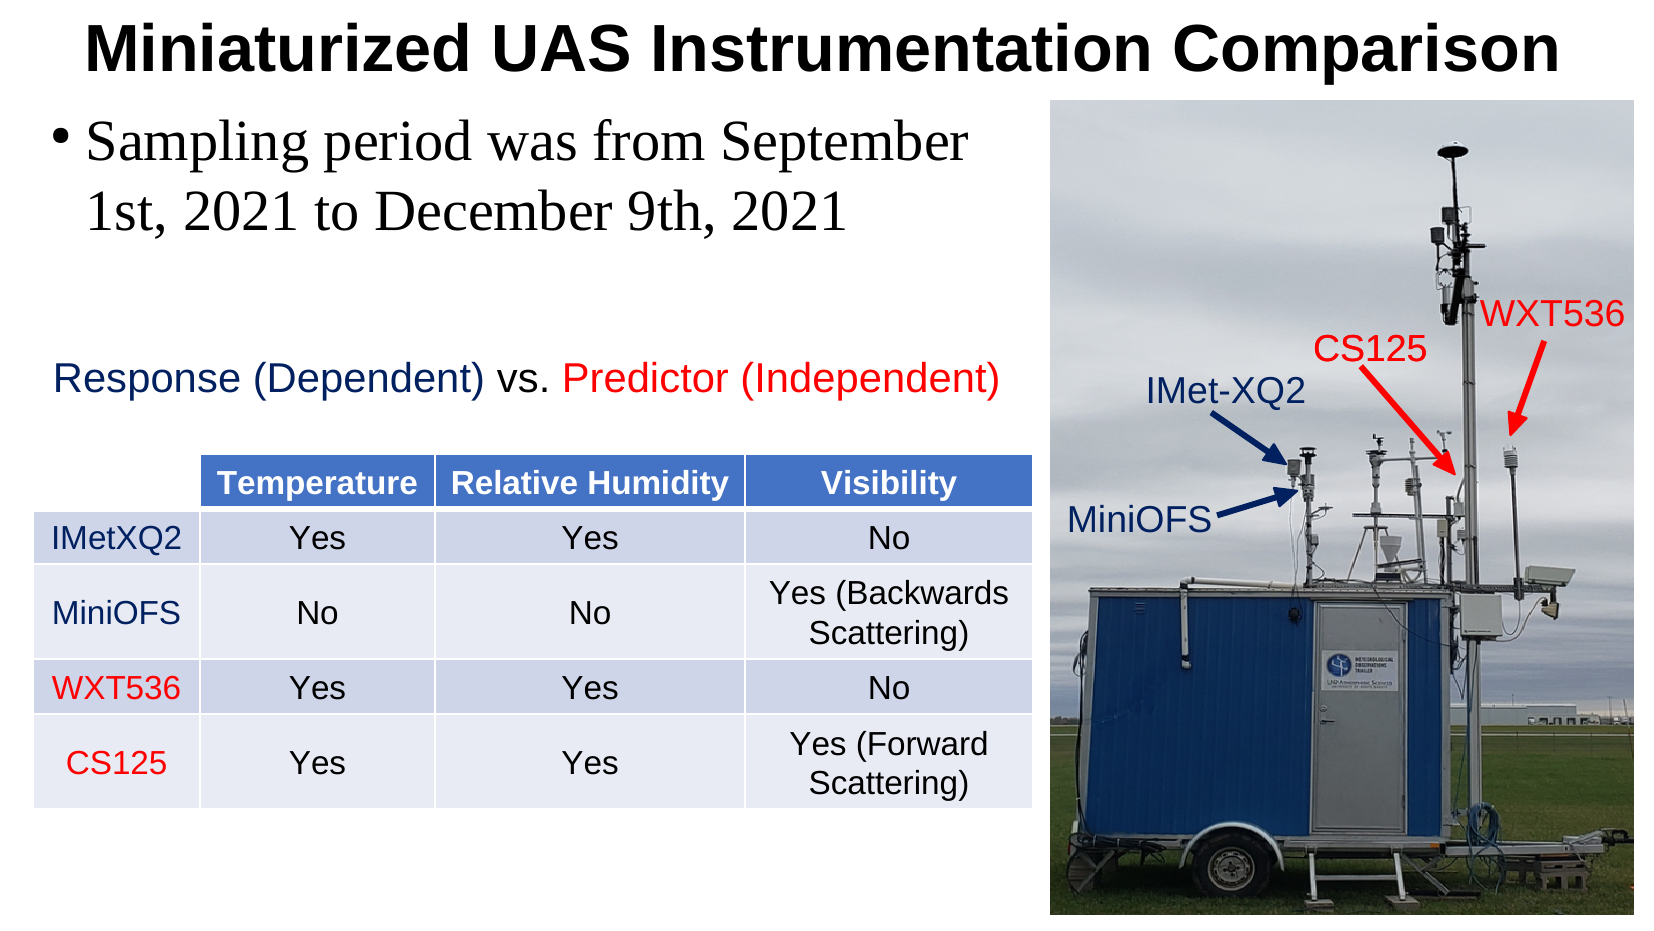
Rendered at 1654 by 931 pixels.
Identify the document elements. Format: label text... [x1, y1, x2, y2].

table_cell Yes (Forward Scattering) [746, 715, 1032, 808]
table_cell Yes [436, 715, 744, 808]
table_cell Yes [436, 660, 744, 713]
text_box WXT536 [1464, 281, 1654, 342]
text_box Response (Dependent) vs. Predictor (Independent) [38, 343, 1037, 409]
table_cell No [436, 565, 744, 658]
table_cell Yes [201, 715, 434, 808]
table_cell No [201, 565, 434, 658]
text_box MiniOFS [1052, 487, 1242, 548]
table_cell WXT536 [34, 660, 199, 713]
table_header Relative Humidity [436, 455, 744, 506]
text_box CS125 [1298, 317, 1447, 377]
table_cell CS125 [34, 715, 199, 808]
table_cell No [746, 660, 1032, 713]
text_box IMet-XQ2 [1130, 358, 1334, 419]
table_cell No [746, 512, 1032, 563]
table_cell Yes [436, 512, 744, 563]
table_header [34, 455, 199, 506]
table_header Visibility [746, 455, 1032, 506]
table_cell MiniOFS [34, 565, 199, 658]
table_cell IMetXQ2 [34, 512, 199, 563]
title Miniaturized UAS Instrumentation Comparison [0, 0, 1651, 95]
table_cell Yes [201, 512, 434, 563]
table_cell Yes (Backwards Scattering) [746, 565, 1032, 658]
table_cell Yes [201, 660, 434, 713]
picture [1050, 100, 1634, 915]
table_header Temperature [201, 455, 434, 506]
text_box Sampling period was from September 1st, 2021 to December 9th, 2021 [8, 94, 1013, 250]
